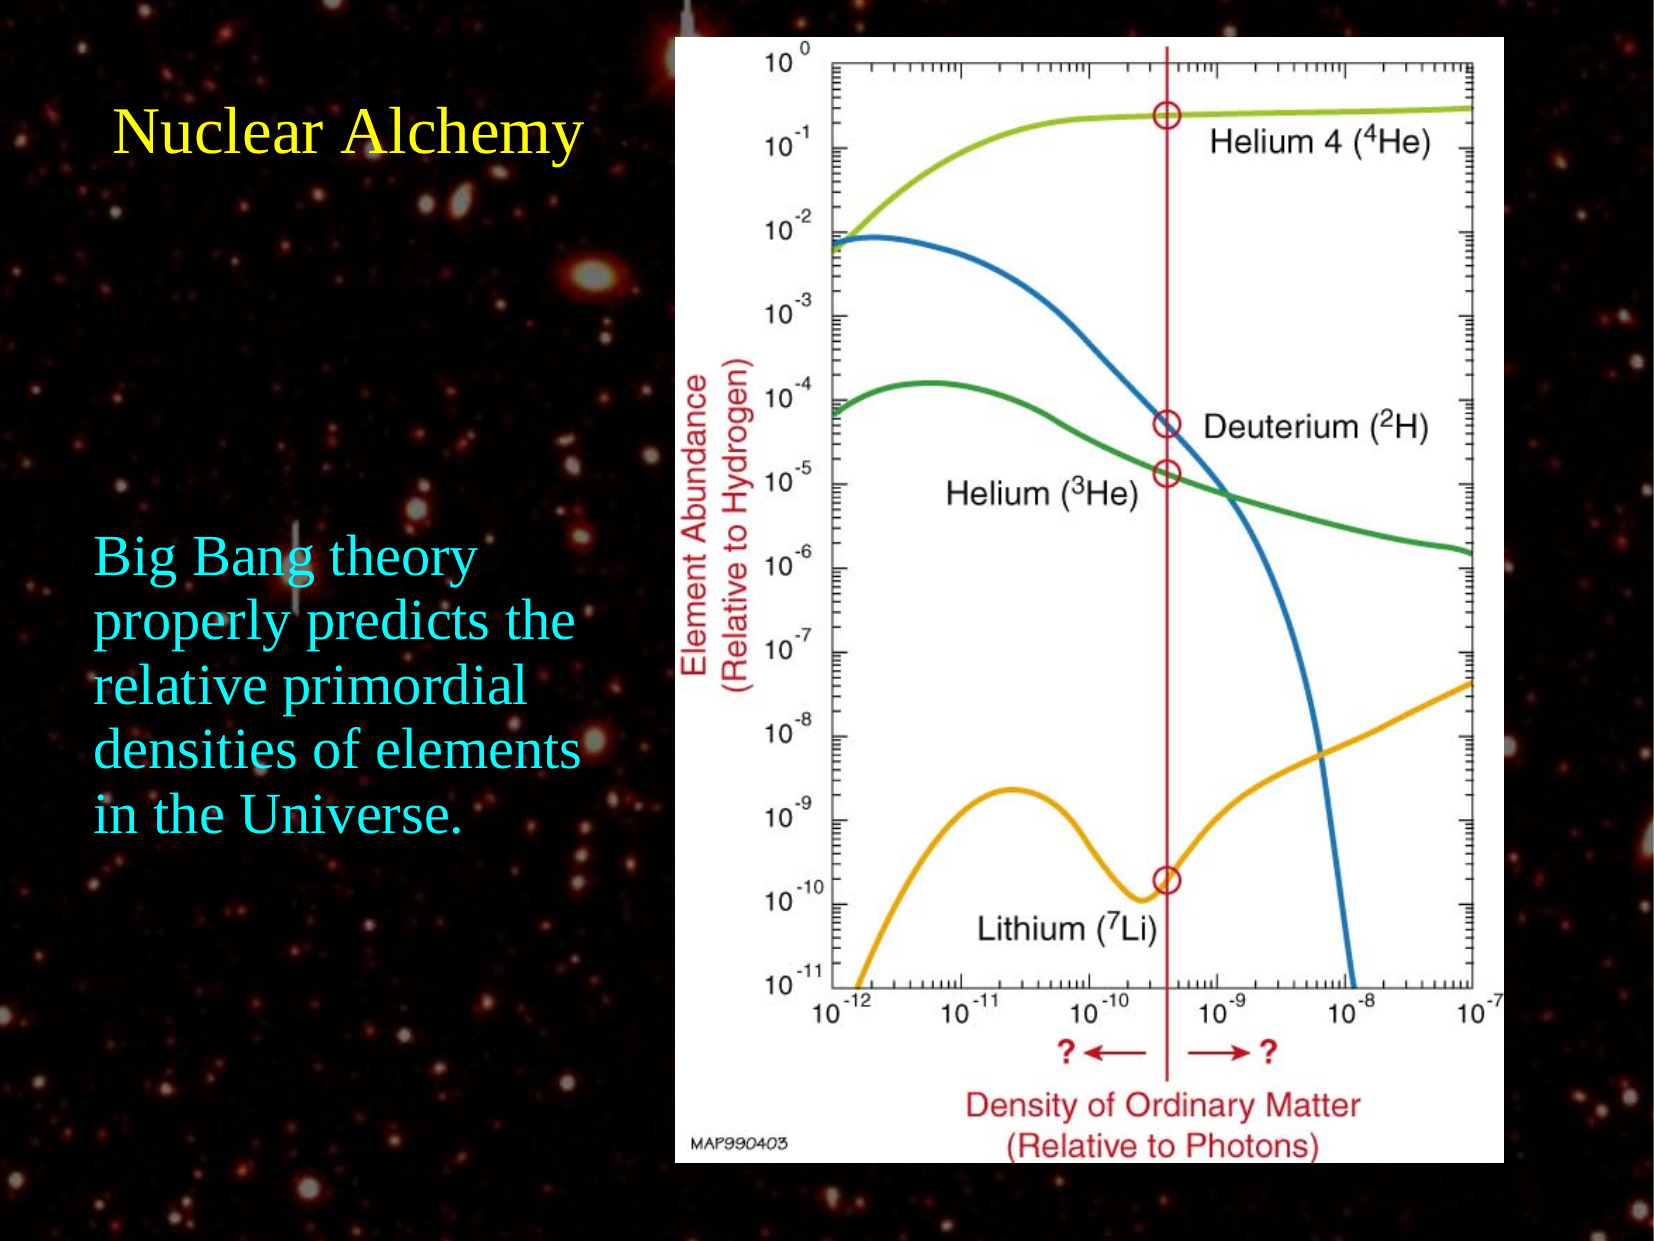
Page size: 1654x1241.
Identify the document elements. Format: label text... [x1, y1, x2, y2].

text_box Big Bang theory properly predicts the relative primordial densities of elements in the Universe. [93, 523, 638, 930]
text_box Nuclear Alchemy [112, 93, 627, 172]
picture [0, 0, 1654, 1241]
